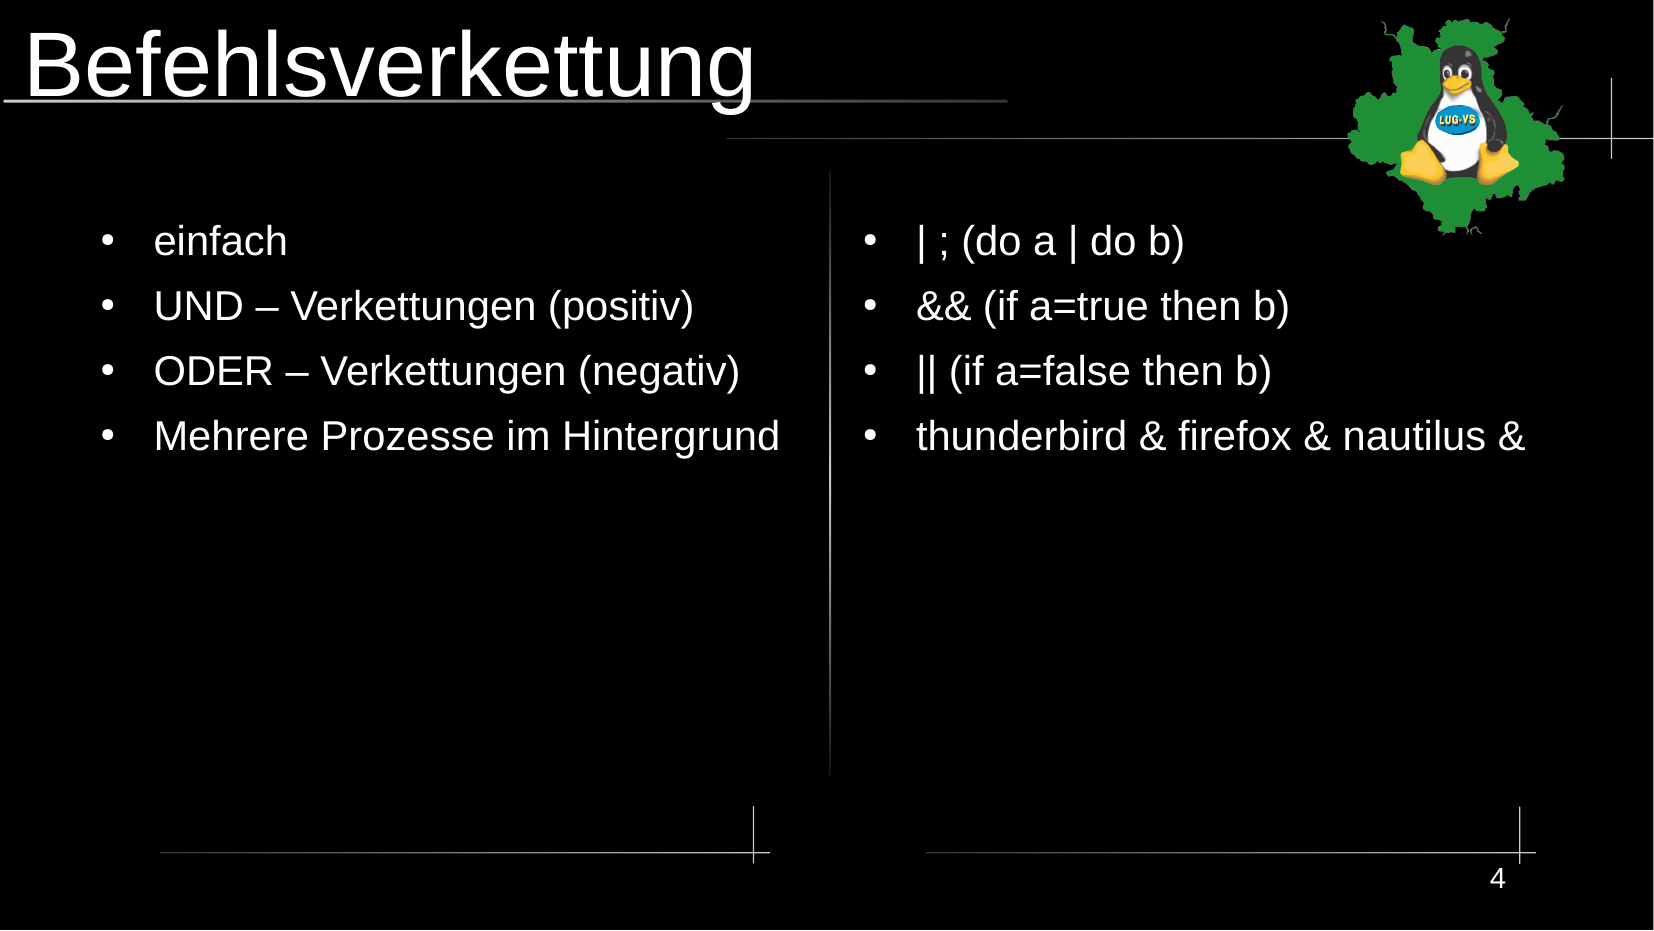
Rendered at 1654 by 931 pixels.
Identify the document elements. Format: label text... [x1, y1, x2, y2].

list | ; (do a | do b) && (if a=true then b) || (if a=false then b) thunderbird & firefox & nautilus & [845, 217, 1572, 758]
title Befehlsverkettung [23, 11, 1589, 119]
list einfach UND – Verkettungen (positiv) ODER – Verkettungen (negativ) Mehrere Prozesse im Hintergrund [82, 217, 809, 758]
picture [1341, 12, 1572, 237]
